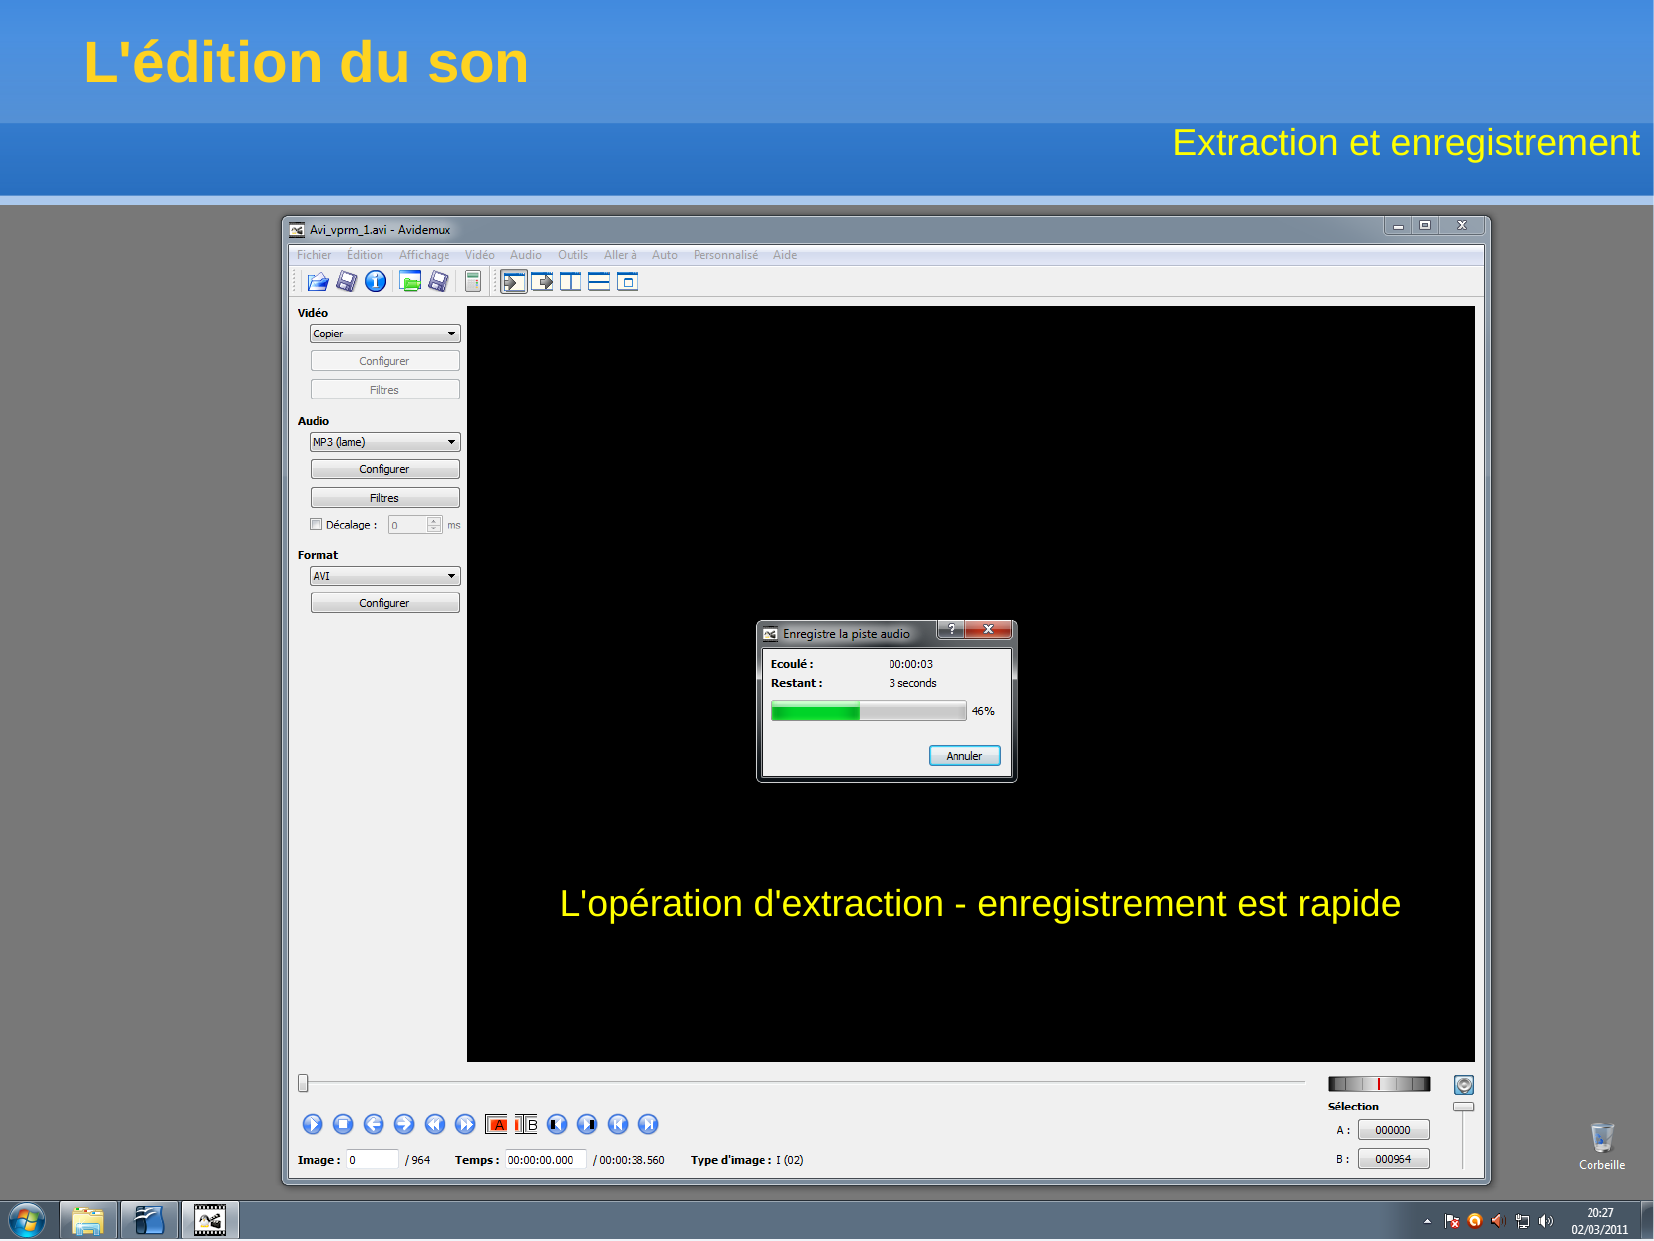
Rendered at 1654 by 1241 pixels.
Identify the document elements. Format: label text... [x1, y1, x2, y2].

title L'édition du son [6, 17, 609, 107]
text_box Extraction et enregistrement [1157, 72, 1654, 172]
text_box L'opération d'extraction - enregistrement est rapide [543, 874, 1418, 934]
picture [0, 0, 1654, 1239]
